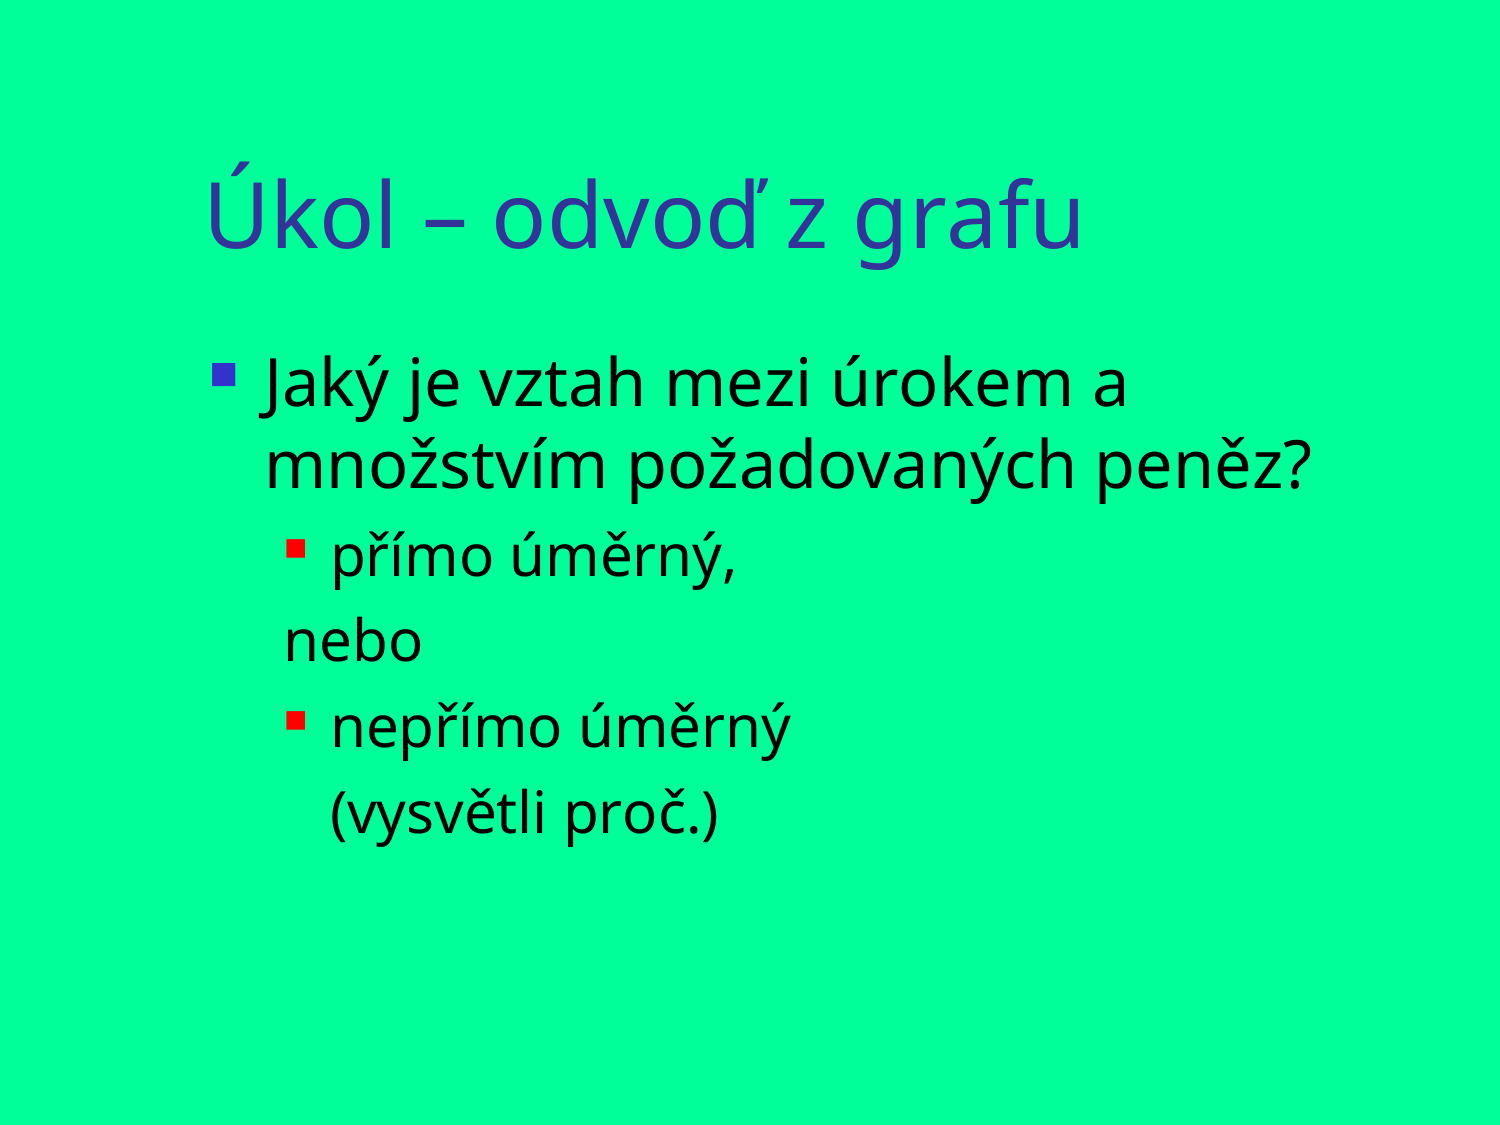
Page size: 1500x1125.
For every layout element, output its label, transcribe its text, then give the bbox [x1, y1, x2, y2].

title Úkol – odvoď z grafu [188, 35, 1467, 276]
list Jaký je vztah mezi úrokem a množstvím požadovaných peněz? přímo úměrný, nebo nepřímo úměrný (vysvětli proč.) [193, 331, 1469, 1032]
